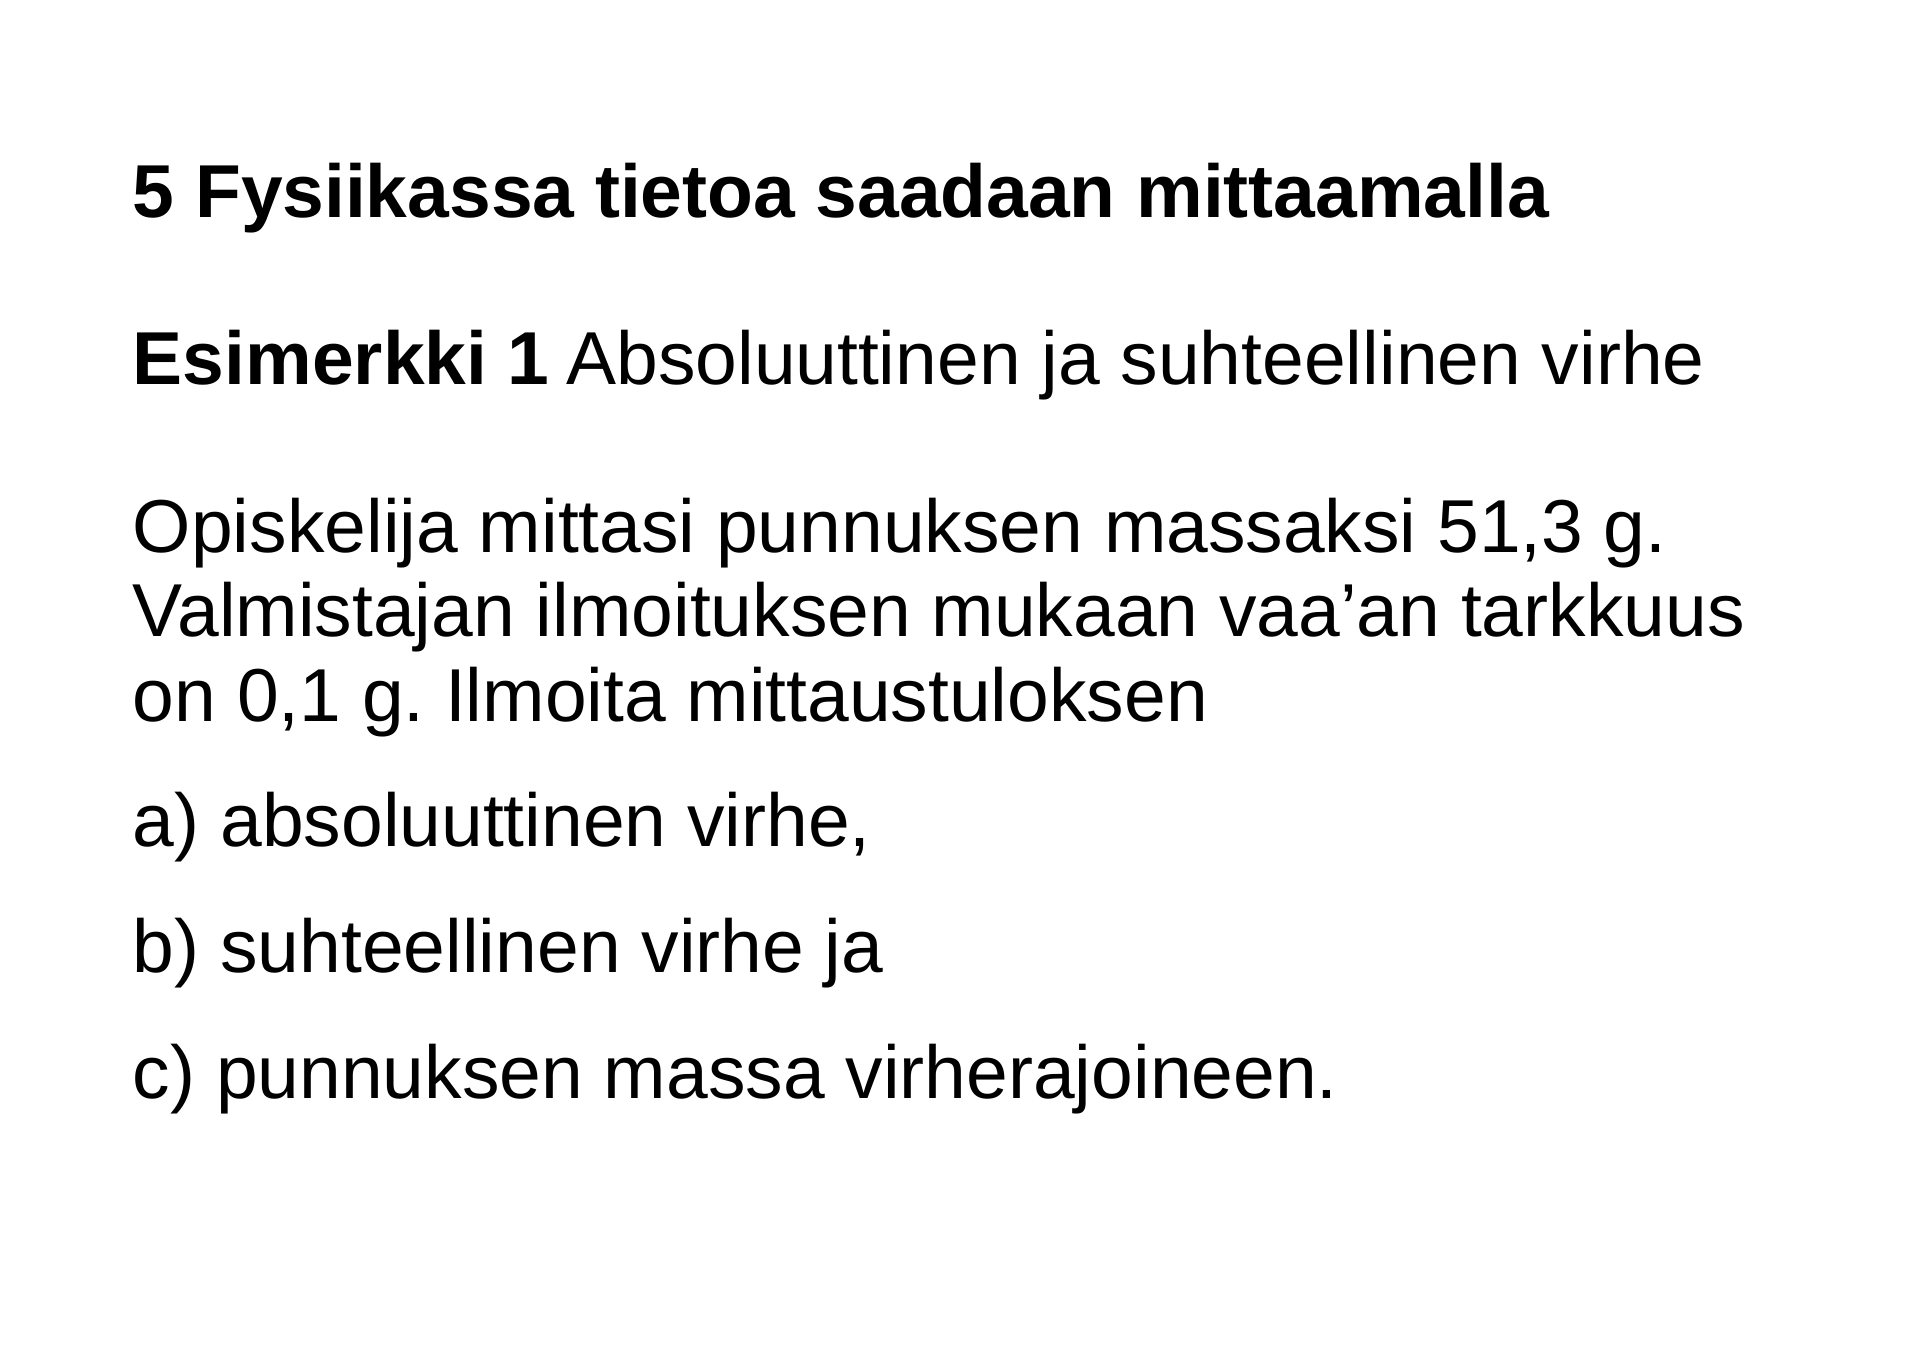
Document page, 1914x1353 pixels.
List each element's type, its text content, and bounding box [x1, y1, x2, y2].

text_box 5 Fysiikassa tietoa saadaan mittaamalla Esimerkki 1 Absoluuttinen ja suhteellinen virhe Opiskelija mittasi punnuksen massaksi 51,3 g. Valmistajan ilmoituksen mukaan vaa’an tarkkuus on 0,1 g. Ilmoita mittaustuloksen a) absoluuttinen virhe, b) suhteellinen virhe ja c) punnuksen massa virherajoineen. [118, 141, 1808, 1333]
